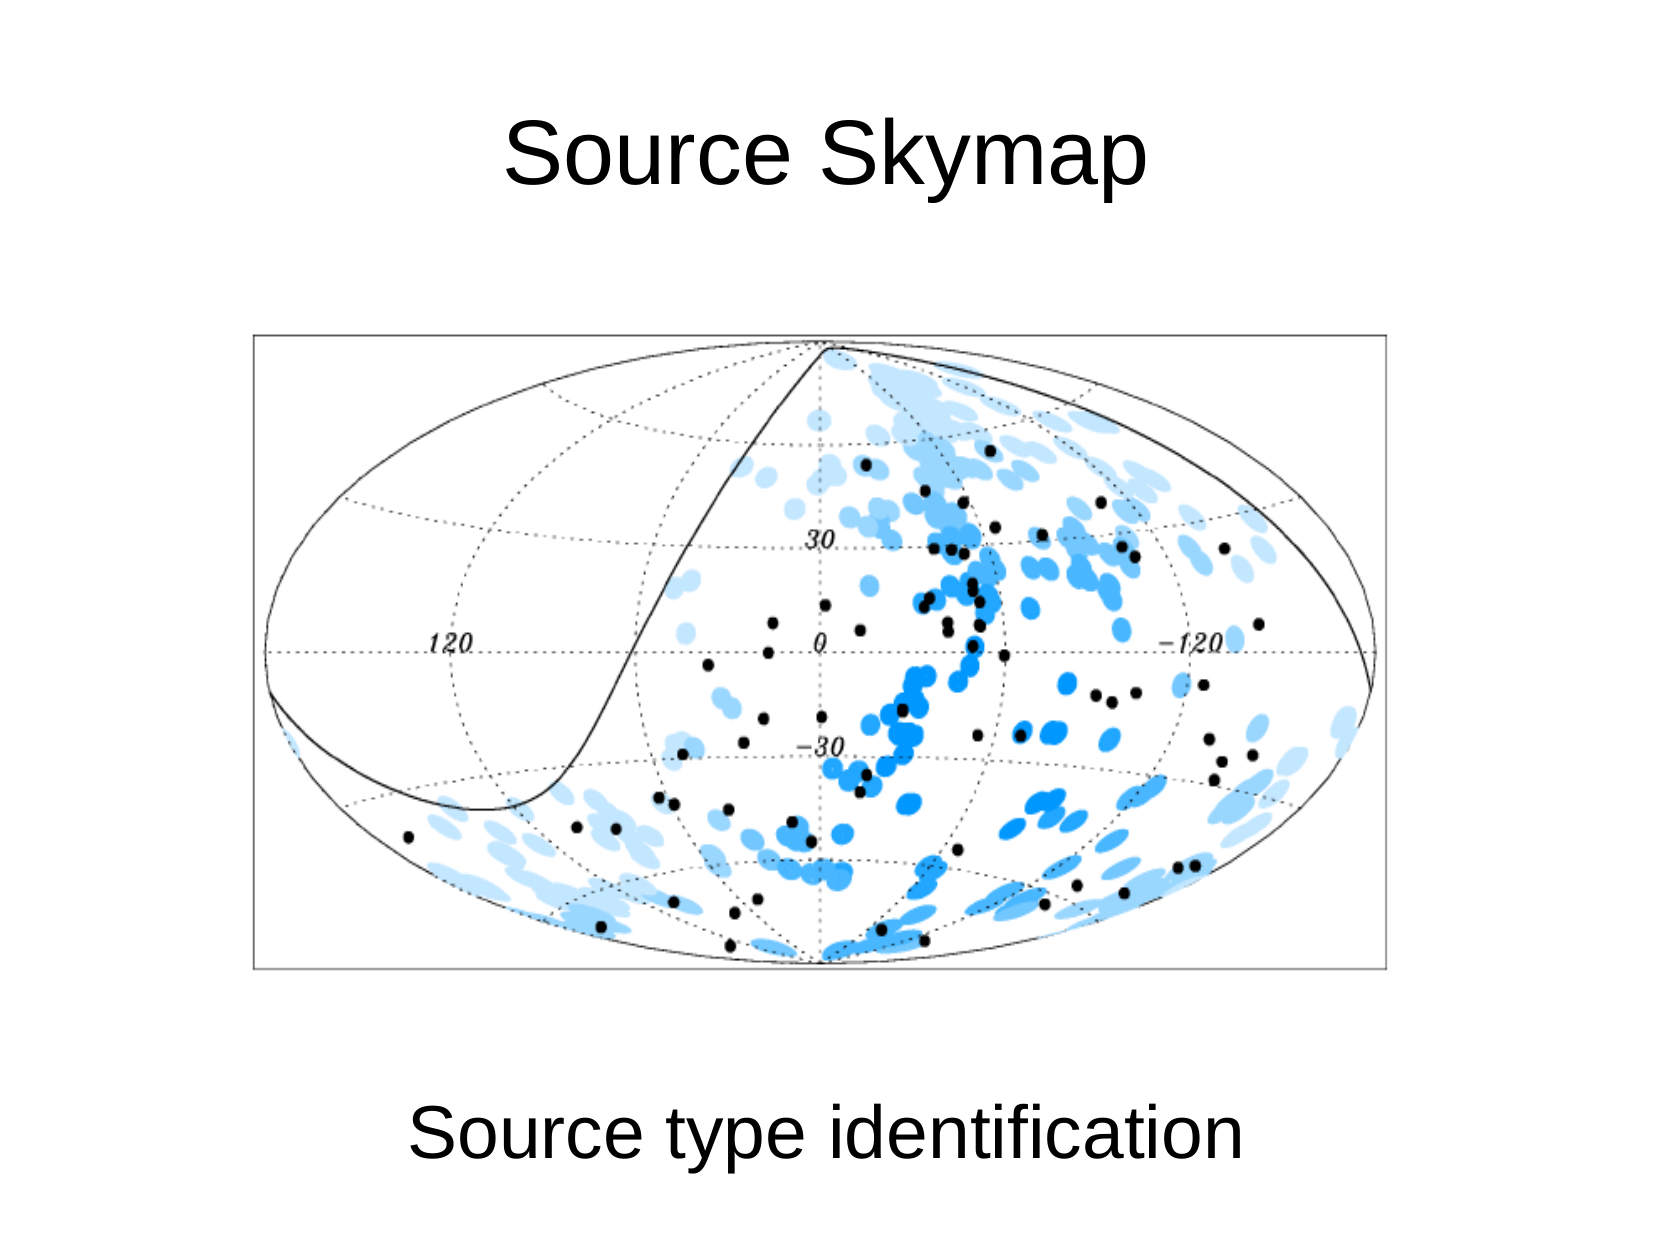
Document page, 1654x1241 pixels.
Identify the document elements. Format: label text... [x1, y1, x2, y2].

title Source Skymap [82, 56, 1571, 250]
picture [151, 290, 1503, 1021]
text_box Source type identification [392, 1083, 1261, 1182]
